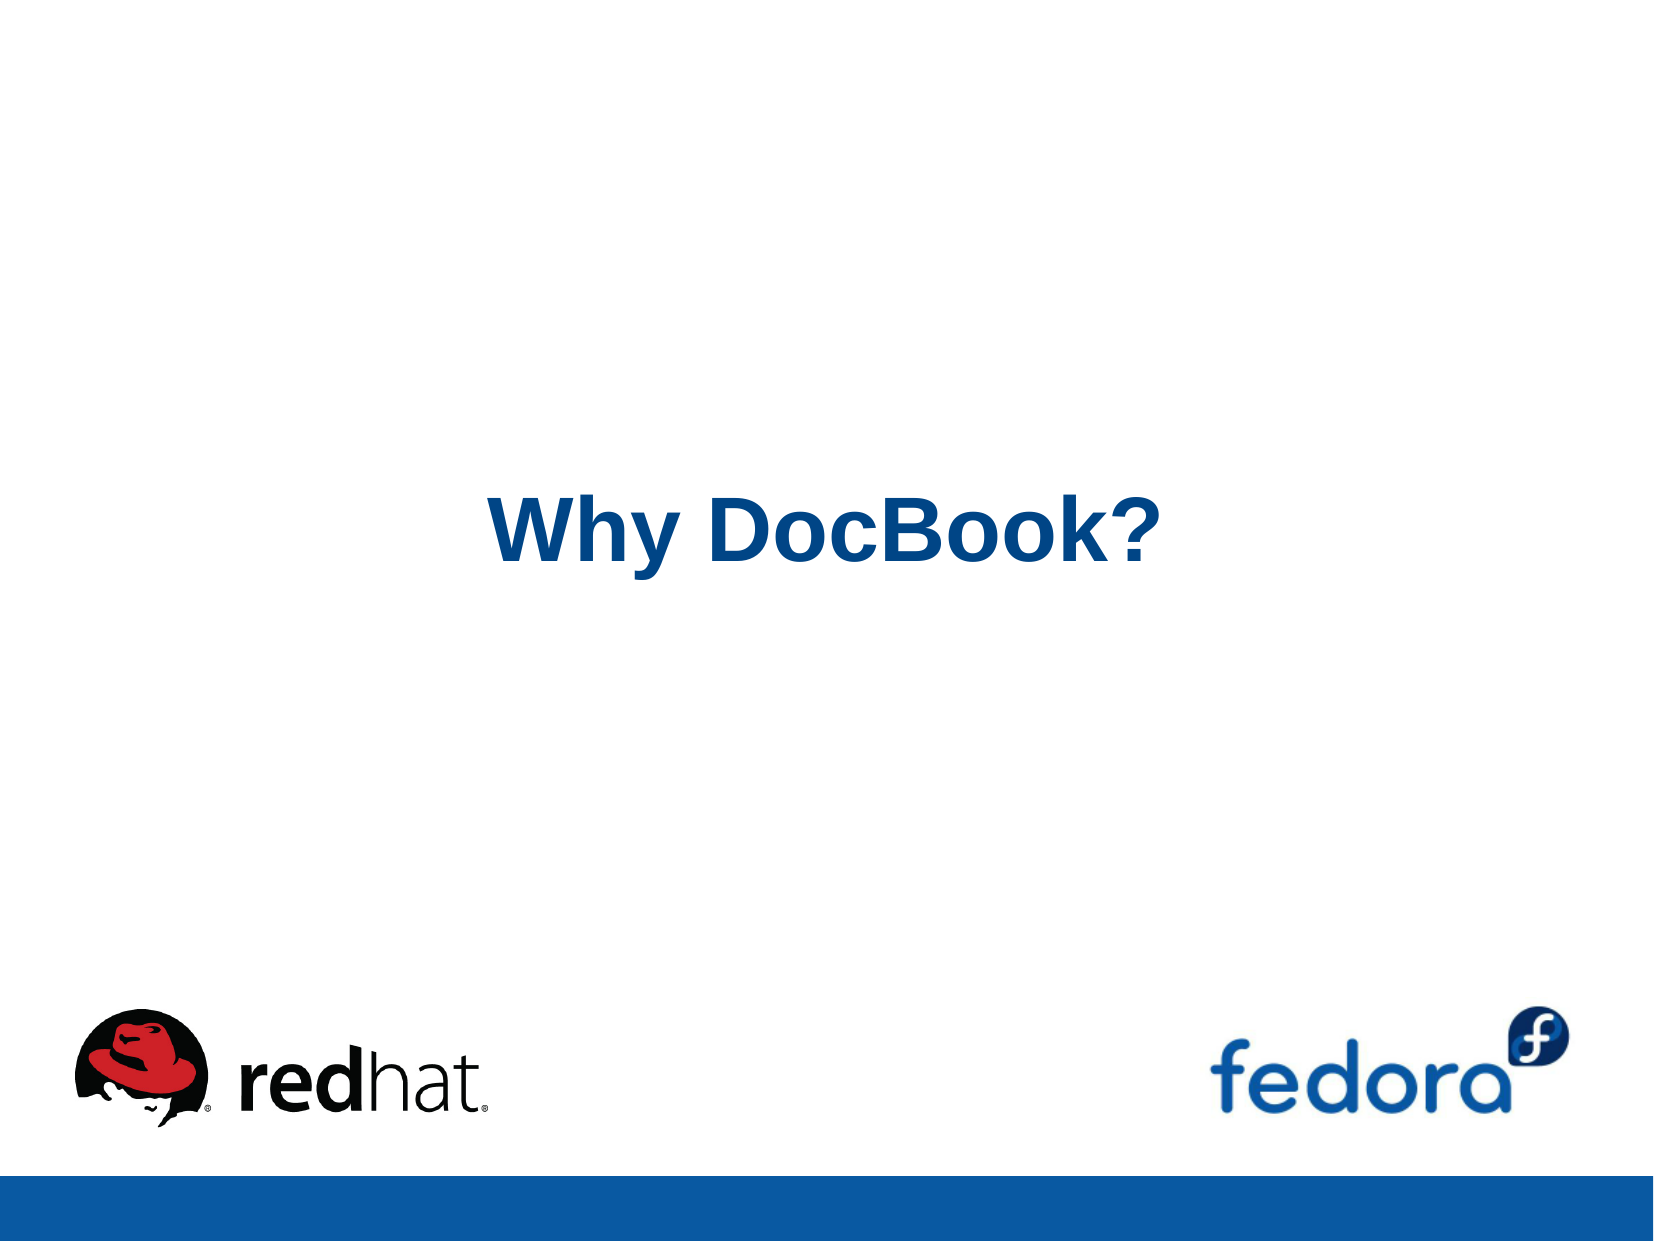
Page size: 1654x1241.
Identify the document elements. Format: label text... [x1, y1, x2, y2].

picture [1200, 997, 1576, 1125]
picture [75, 1009, 488, 1142]
picture [0, 1176, 1654, 1241]
subtitle Why DocBook? [82, 56, 1571, 1102]
